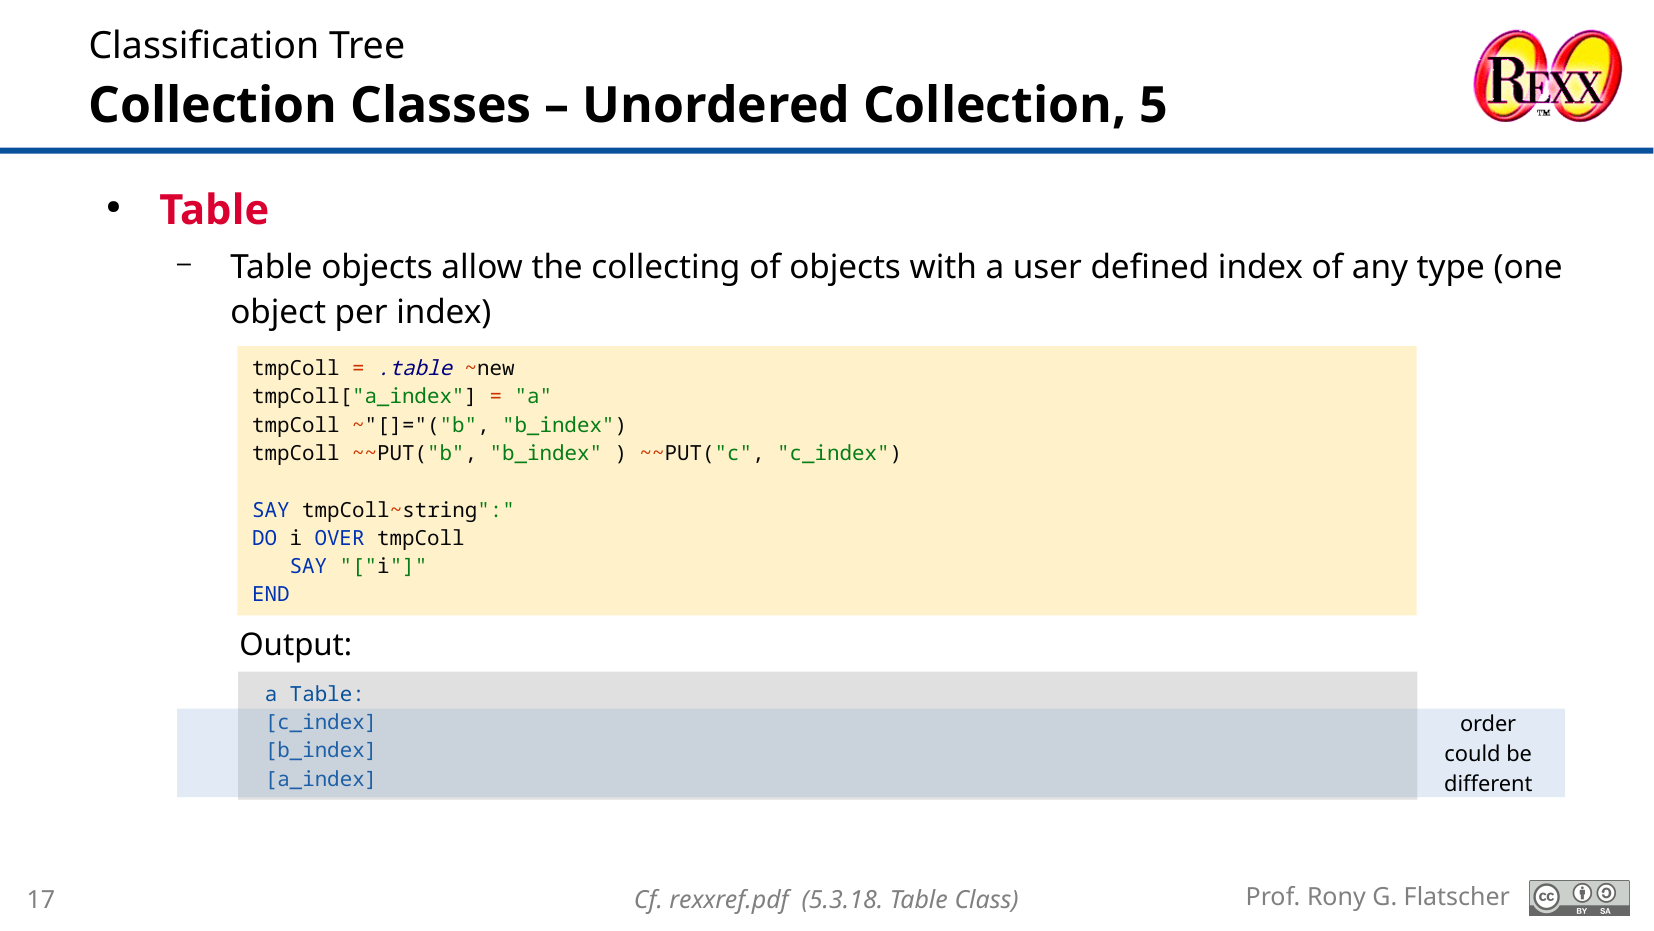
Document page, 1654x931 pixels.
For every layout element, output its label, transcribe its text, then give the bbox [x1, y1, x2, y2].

text_box Output: [224, 614, 390, 670]
title Collection Classes – Unordered Collection, 5 [29, 59, 1654, 148]
title Classification Tree [29, 0, 1654, 59]
text_box Cf. rexxref.pdf (5.3.18. Table Class) [0, 874, 1654, 922]
text_box order could be different [177, 708, 1565, 798]
text_box tmpColl = .table ~new tmpColl["a_index"] = "a" tmpColl ~"[]="("b", "b_index") tmpColl ~~PUT("b", "b_index" ) ~~PUT("c", "c_index") SAY tmpColl~string":" DO i OVER tmpColl SAY "["i"]" END [237, 346, 1417, 604]
list Table Table objects allow the collecting of objects with a user defined index of any type (one object per index) [88, 177, 1577, 857]
text_box a Table: [c_index] [b_index] [a_index] [238, 671, 1418, 708]
